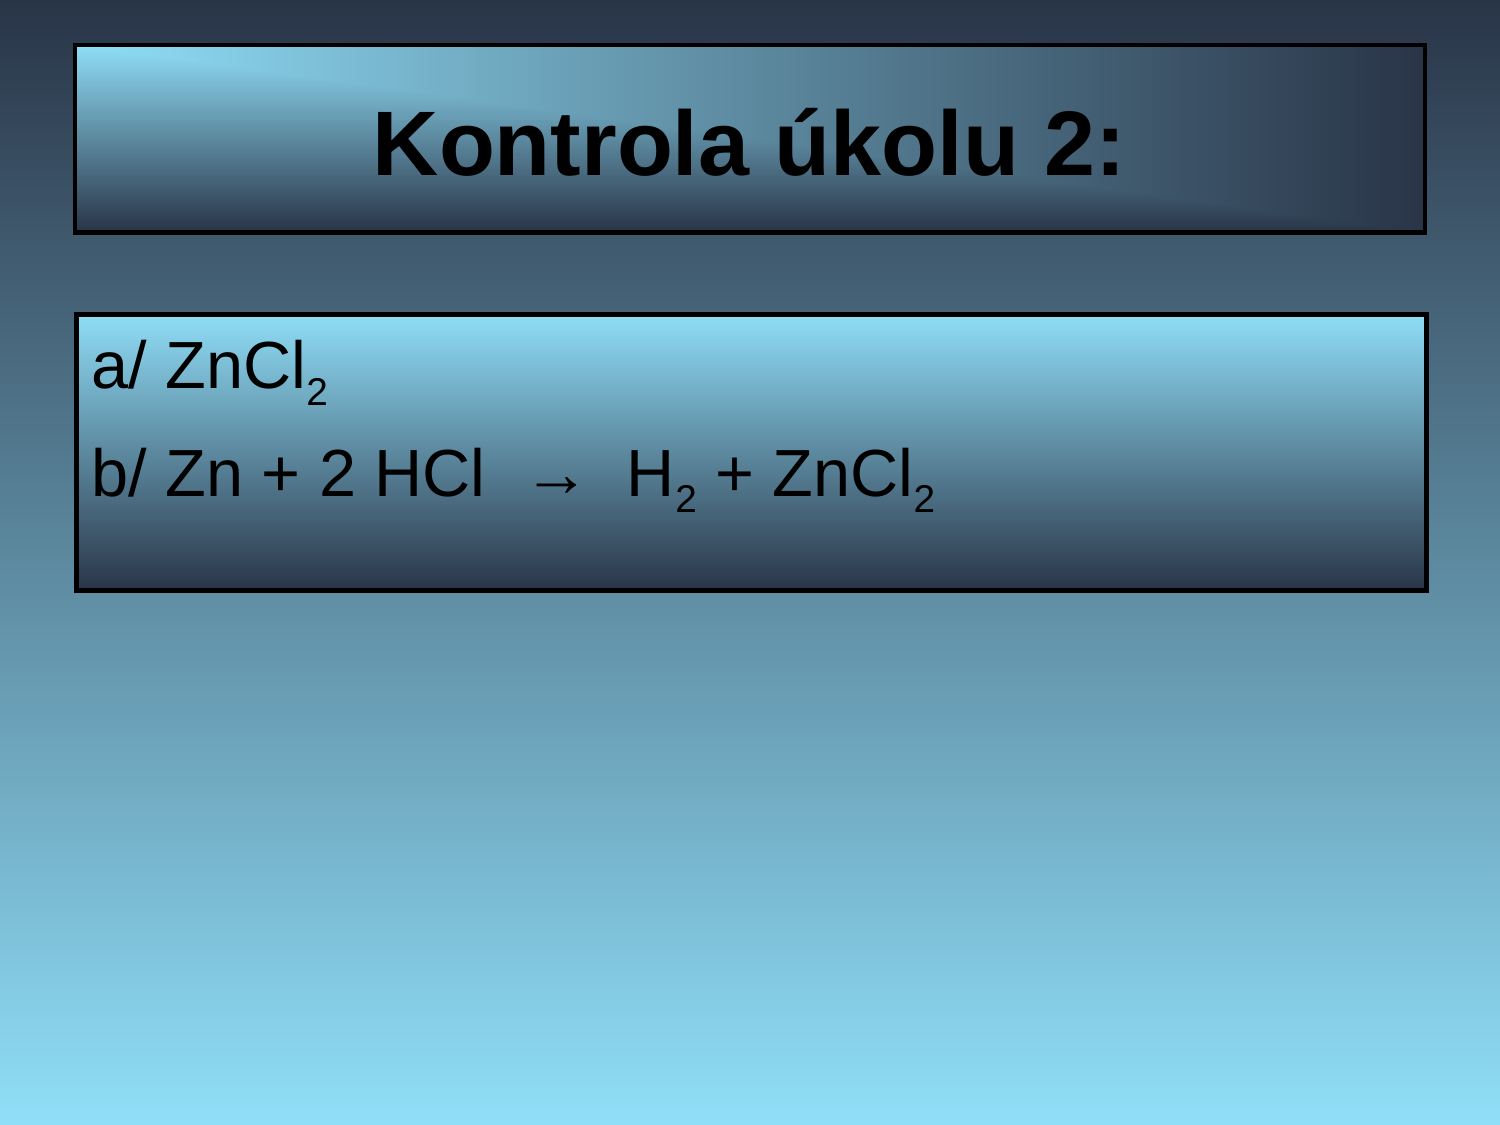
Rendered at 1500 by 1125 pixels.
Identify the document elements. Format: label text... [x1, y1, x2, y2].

list a/ ZnCl2 b/ Zn + 2 HCl → H2 + ZnCl2 [76, 314, 1427, 591]
title Kontrola úkolu 2: [75, 45, 1426, 233]
